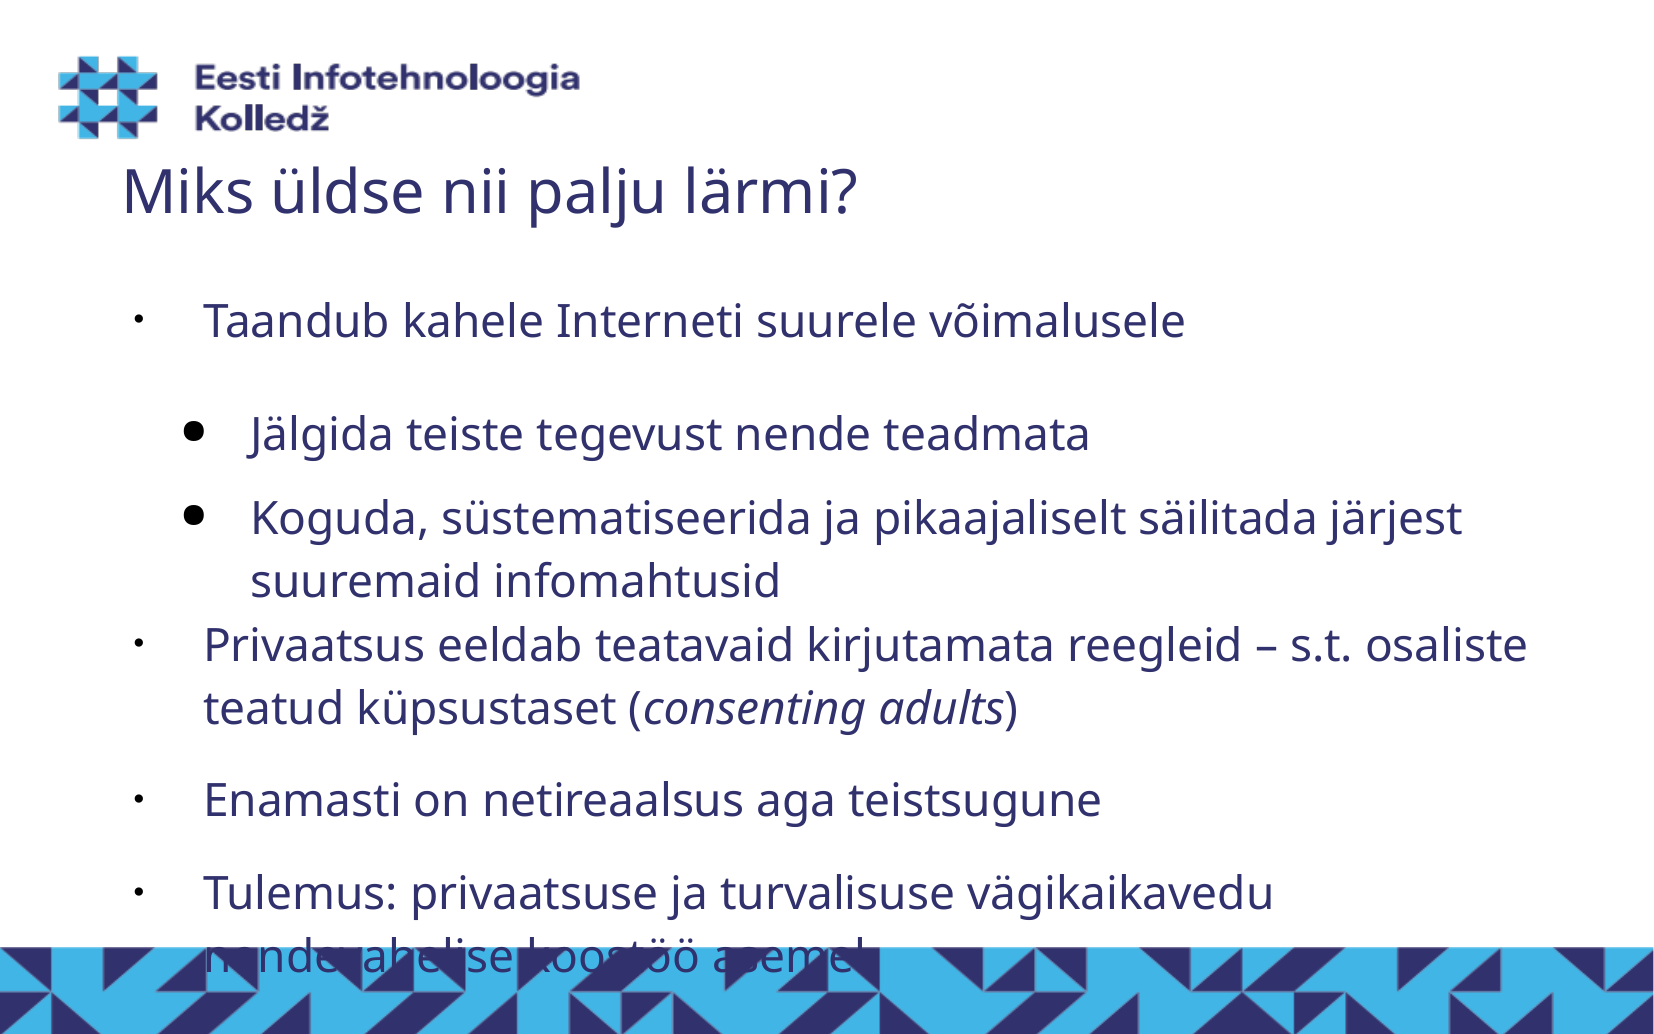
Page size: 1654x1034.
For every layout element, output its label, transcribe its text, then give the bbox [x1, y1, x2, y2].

list Taandub kahele Interneti suurele võimalusele Jälgida teiste tegevust nende teadmata Koguda, süstematiseerida ja pikaajaliselt säilitada järjest suuremaid infomahtusid Privaatsus eeldab teatavaid kirjutamata reegleid – s.t. osaliste teatud küpsustaset (consenting adults) Enamasti on netireaalsus aga teistsugune Tulemus: privaatsuse ja turvalisuse vägikaikavedu nendevahelise koostöö asemel [121, 287, 1534, 939]
title Miks üldse nii palju lärmi? [121, 103, 1534, 276]
